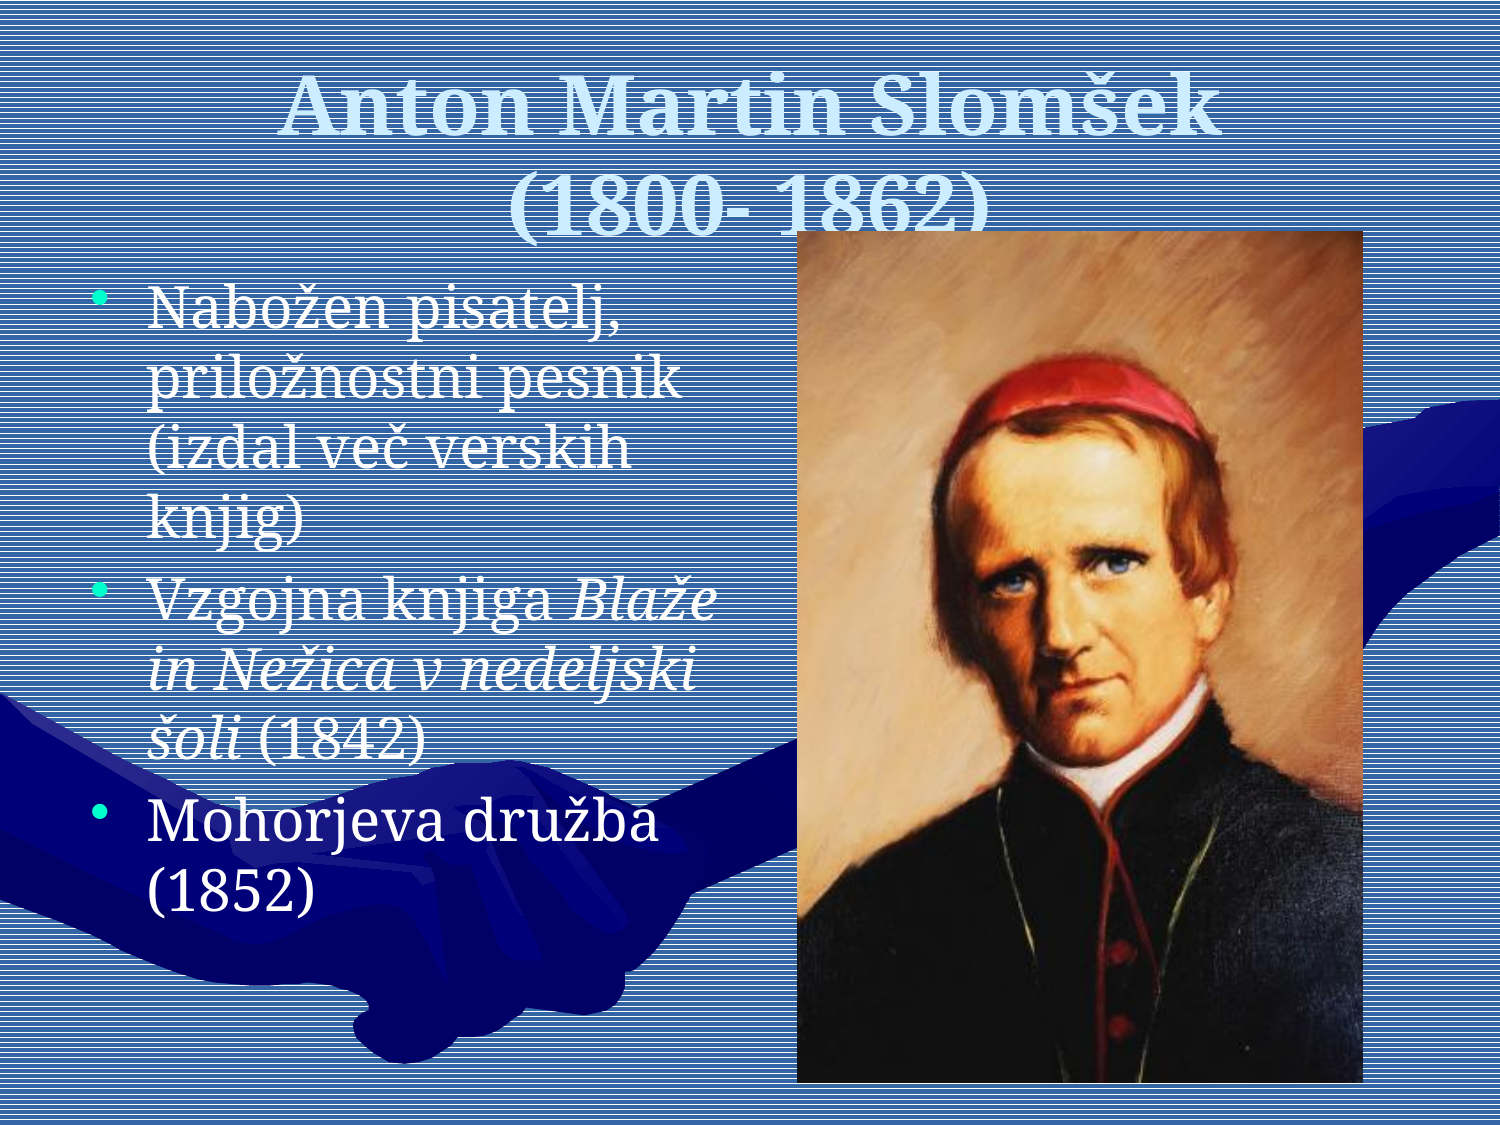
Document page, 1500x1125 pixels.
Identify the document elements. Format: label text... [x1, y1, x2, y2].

list Nabožen pisatelj, priložnostni pesnik (izdal več verskih knjig) Vzgojna knjiga Blaže in Nežica v nedeljski šoli (1842) Mohorjeva družba (1852) [75, 262, 738, 1000]
title Anton Martin Slomšek (1800- 1862) [75, 45, 1425, 233]
picture [797, 231, 1363, 1083]
